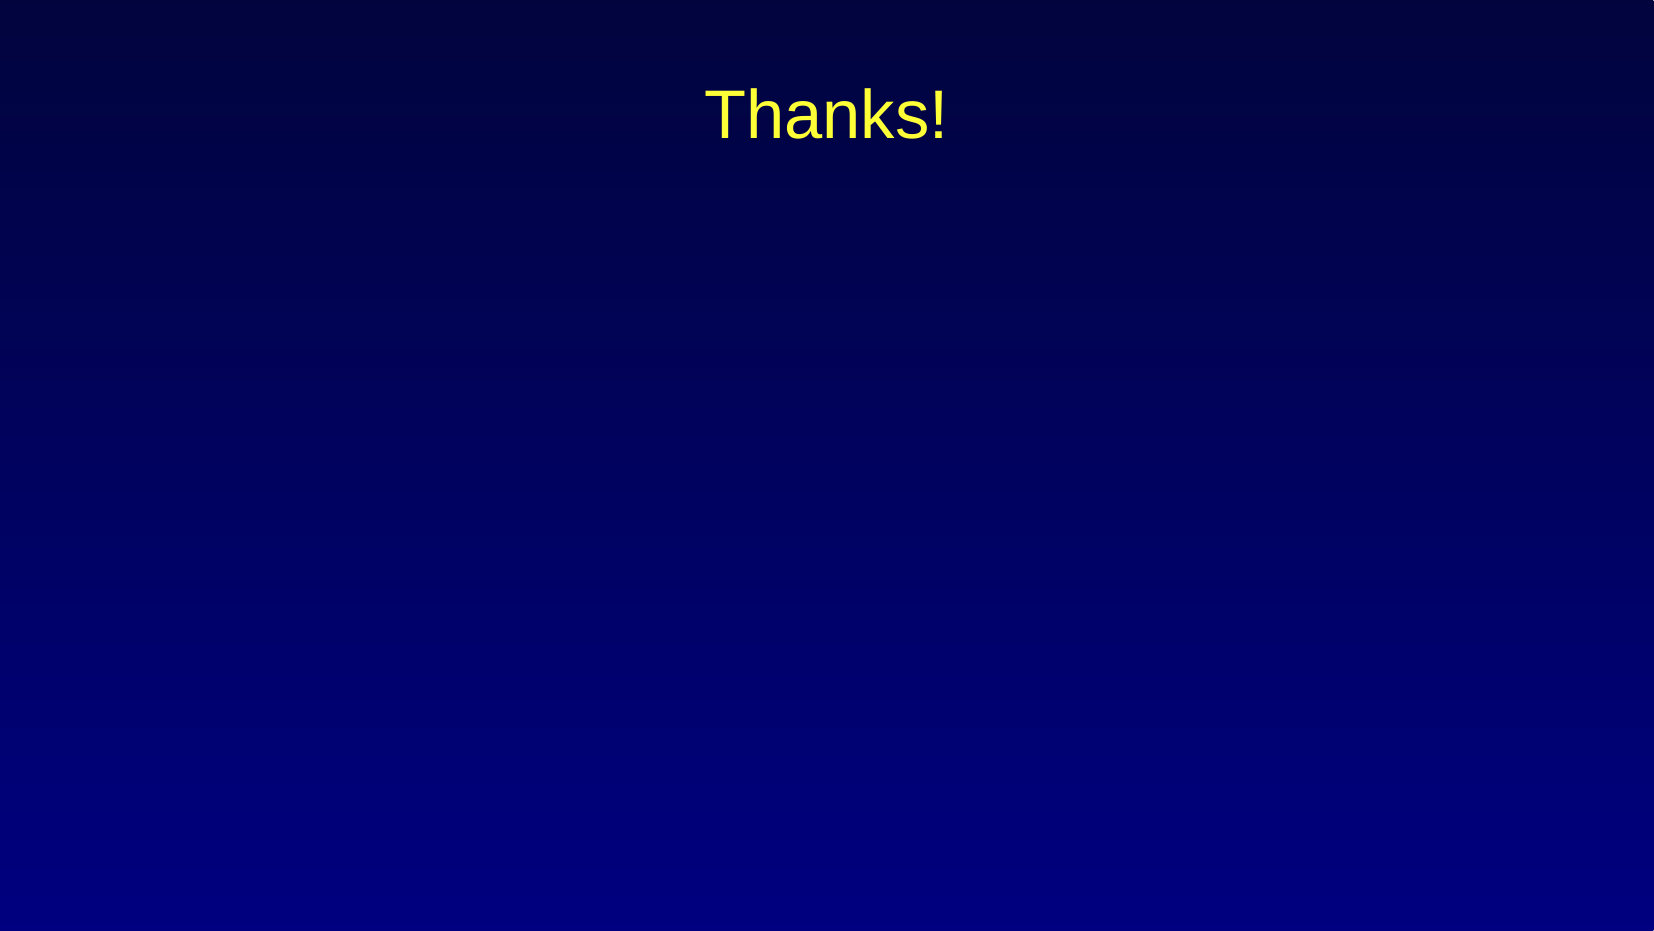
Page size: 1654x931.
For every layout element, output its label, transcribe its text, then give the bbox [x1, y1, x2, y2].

title Thanks! [82, 37, 1571, 193]
